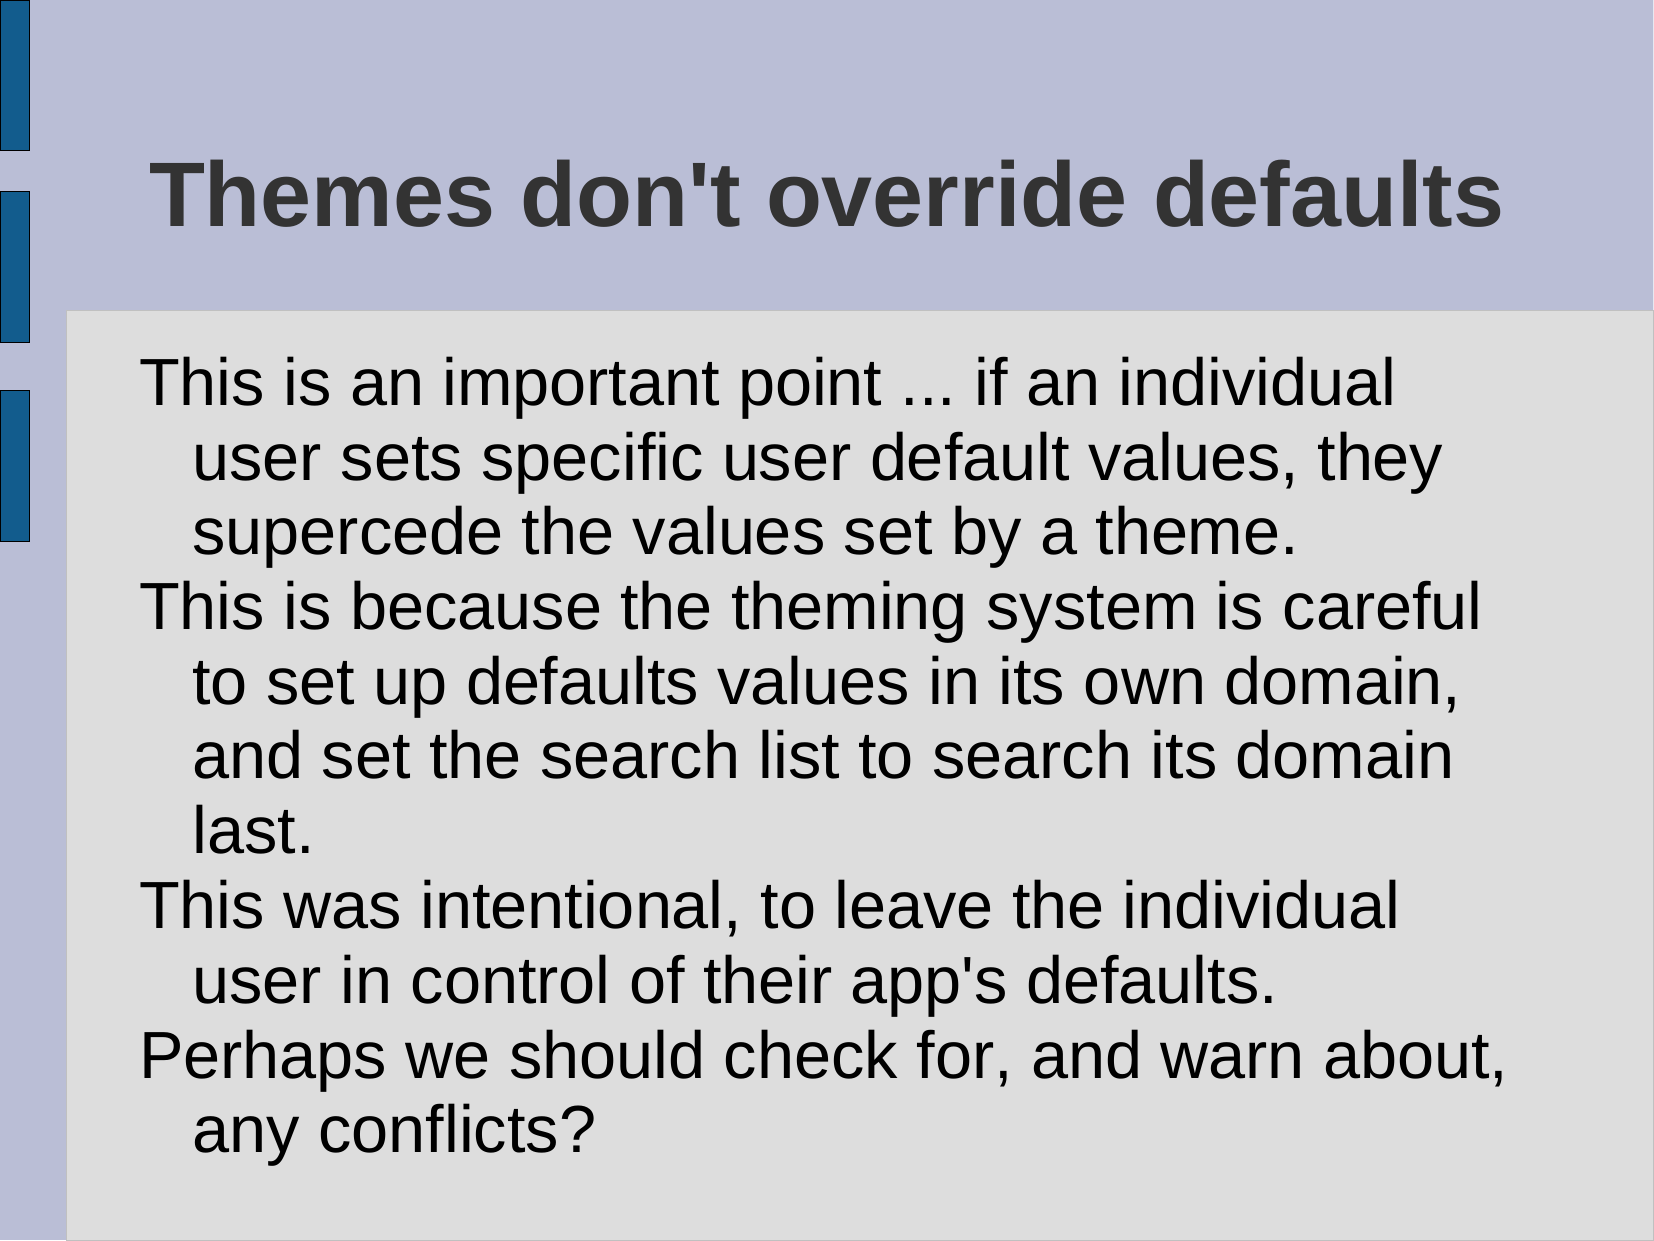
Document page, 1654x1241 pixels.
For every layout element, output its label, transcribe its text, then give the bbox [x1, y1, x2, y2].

title Themes don't override defaults [121, 98, 1534, 291]
list This is an important point ... if an individual user sets specific user default values, they supercede the values set by a theme. This is because the theming system is careful to set up defaults values in its own domain, and set the search list to search its domain last. This was intentional, to leave the individual user in control of their app's defaults. Perhaps we should check for, and warn about, any conflicts? [121, 344, 1534, 1190]
